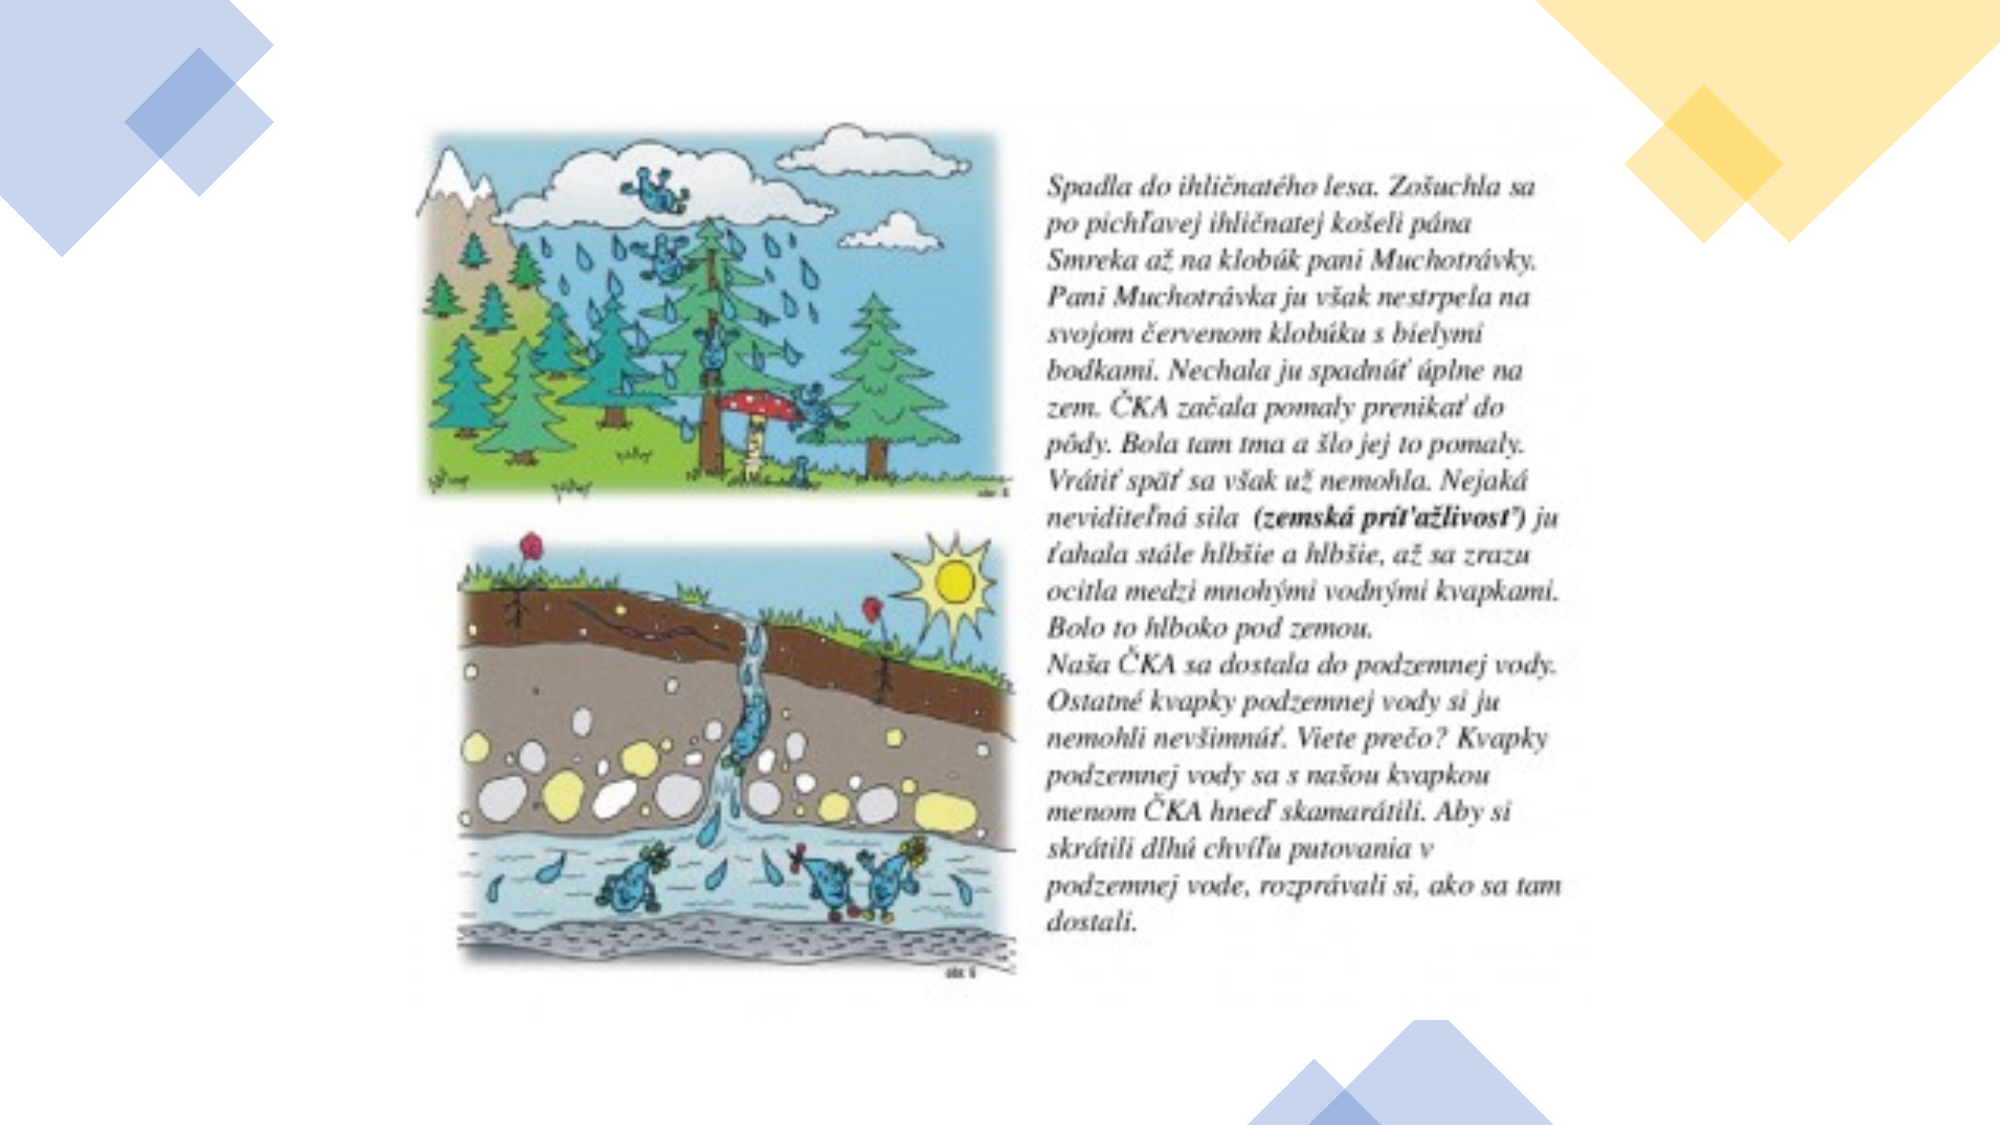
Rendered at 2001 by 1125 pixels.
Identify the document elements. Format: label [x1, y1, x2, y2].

text_box [0, 0, 2000, 1125]
picture [408, 105, 1592, 1020]
